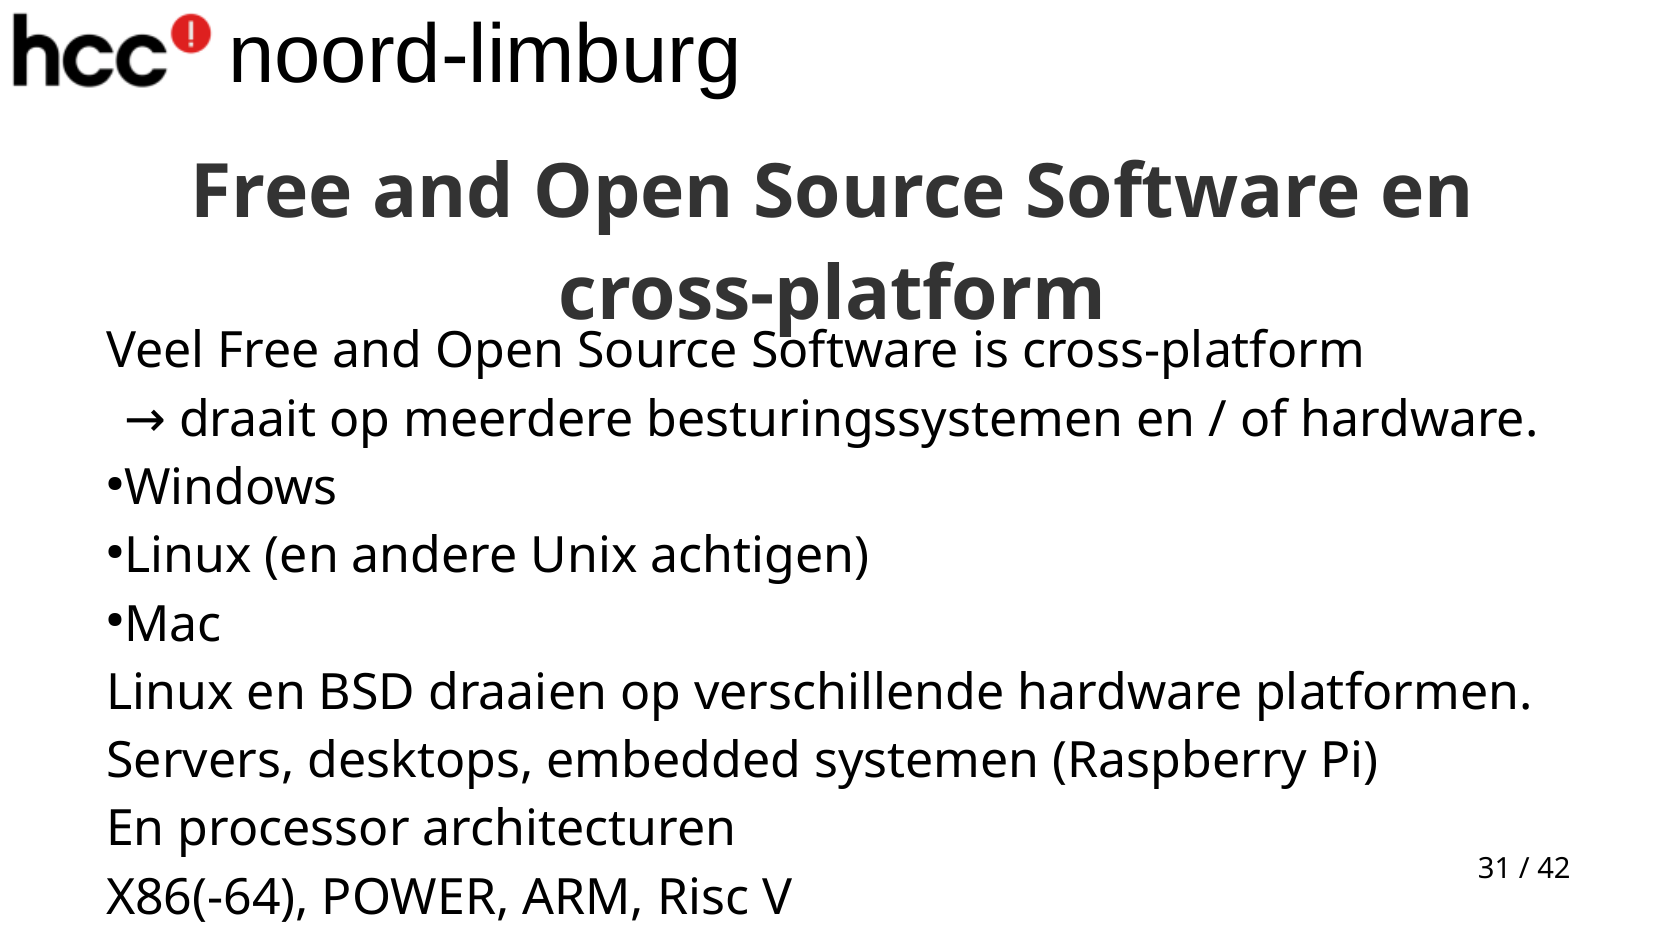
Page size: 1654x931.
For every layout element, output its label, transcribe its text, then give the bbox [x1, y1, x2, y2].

title Free and Open Source Software en cross-platform [129, 150, 1536, 328]
subtitle Veel Free and Open Source Software is cross-platform → draait op meerdere besturingssystemen en / of hardware. Windows Linux (en andere Unix achtigen) Mac Linux en BSD draaien op verschillende hardware platformen. Servers, desktops, embedded systemen (Raspberry Pi) En processor architecturen X86(-64), POWER, ARM, Risc V [106, 359, 1654, 884]
picture [11, 11, 214, 91]
